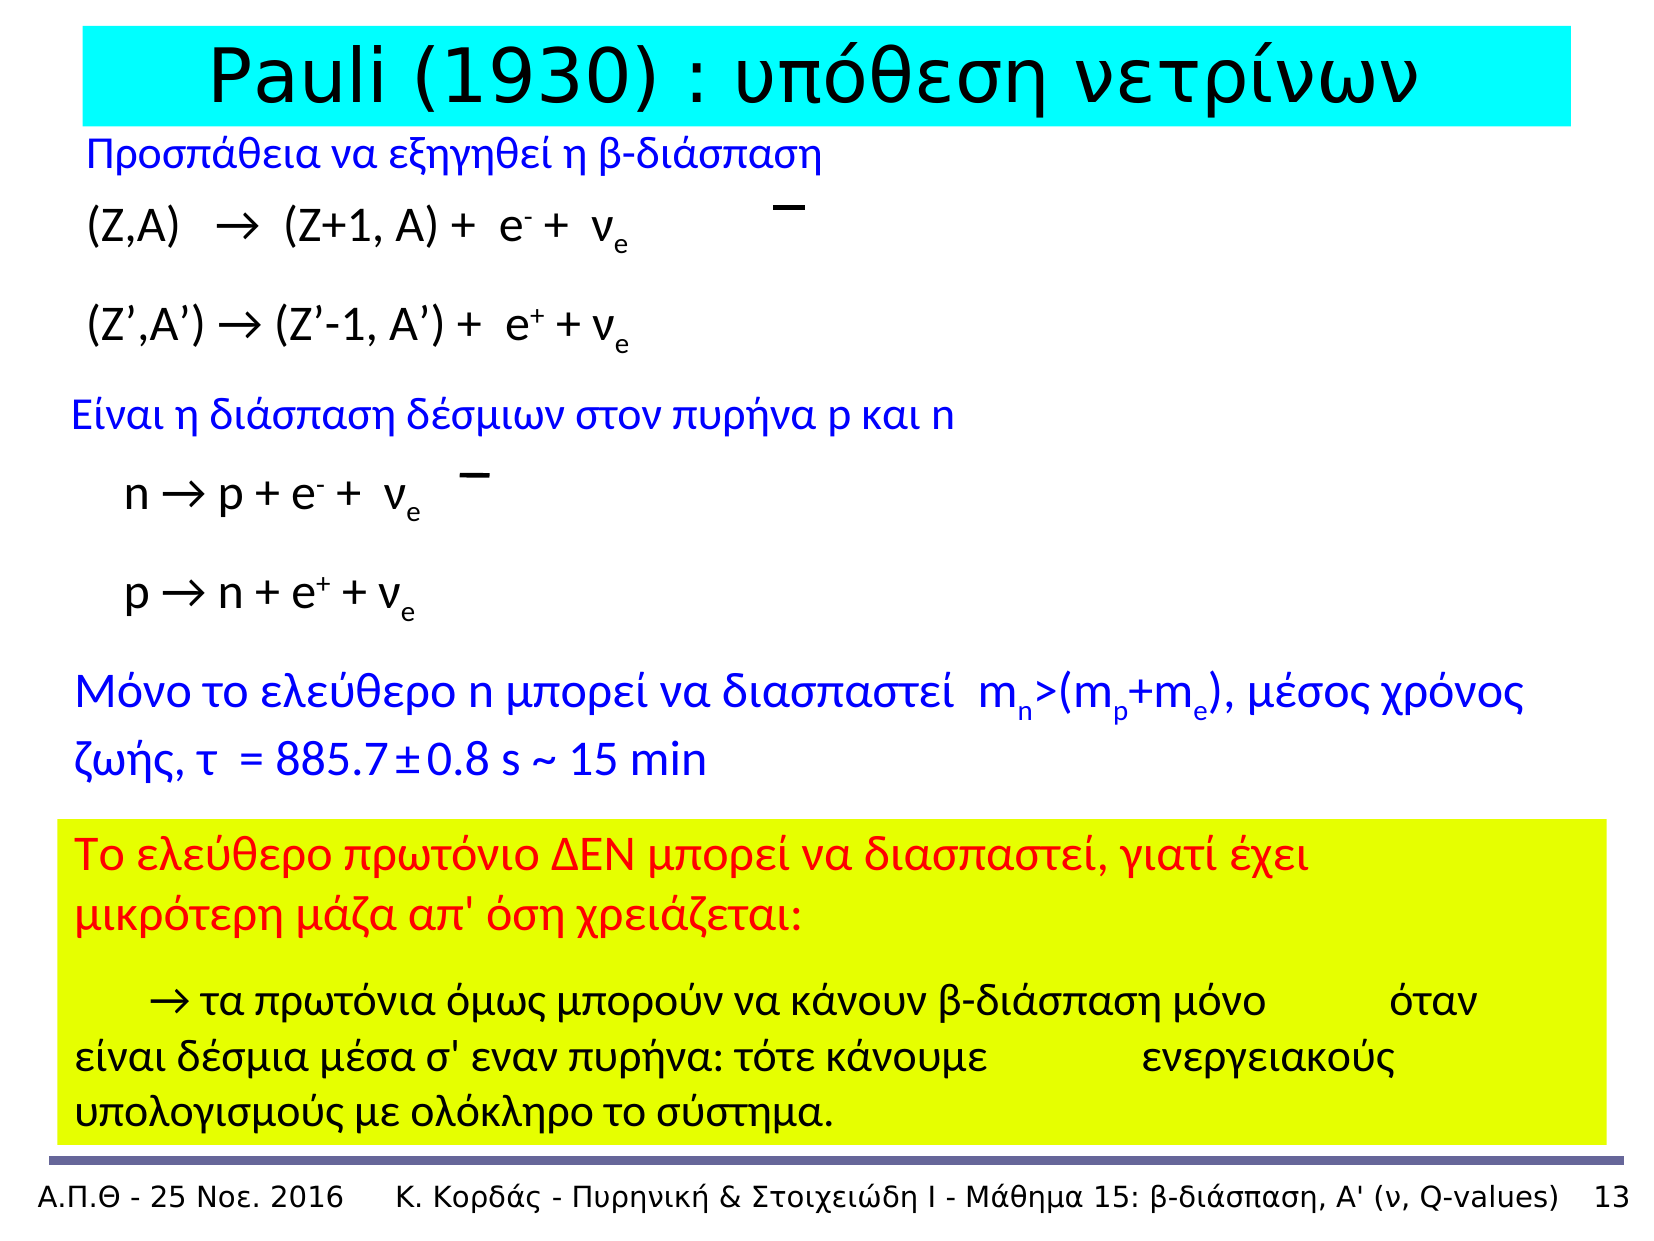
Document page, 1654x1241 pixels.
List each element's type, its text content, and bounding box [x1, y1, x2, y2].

text_box Προσπάθεια να εξηγηθεί η β-διάσπαση [71, 114, 1206, 186]
text_box Είναι η διάσπαση δέσμιων στον πυρήνα p και n [56, 376, 1191, 447]
text_box [57, 819, 1607, 1145]
title Pauli (1930) : υπόθεση νετρίνων [82, 25, 1571, 127]
text_box n → p + e- + νe p → n + e+ + νe [108, 451, 630, 649]
text_box (Z,A) → (Z+1, A) + e- + νe (Z’,A’) → (Z’-1, A’) + e+ + νe [71, 183, 1380, 566]
text_box Μόνο το ελεύθερο n μπορεί να διασπαστεί mn>(mp+me), μέσος χρόνος ζωής, τ = 885.7 ± 0.8 s ~ 15 min Το ελεύθερο πρωτόνιο ΔΕΝ μπορεί να διασπαστεί, γιατί έχει μικρότερη μάζα απ' όση χρειάζεται: → τα πρωτόνια όμως μπορούν να κάνουν β-διάσπαση μόνο όταν είναι δέσμια μέσα σ' εναν πυρήνα: τότε κάνουμε ενεργειακούς υπολογισμούς με ολόκληρο το σύστημα. [59, 649, 1542, 1144]
